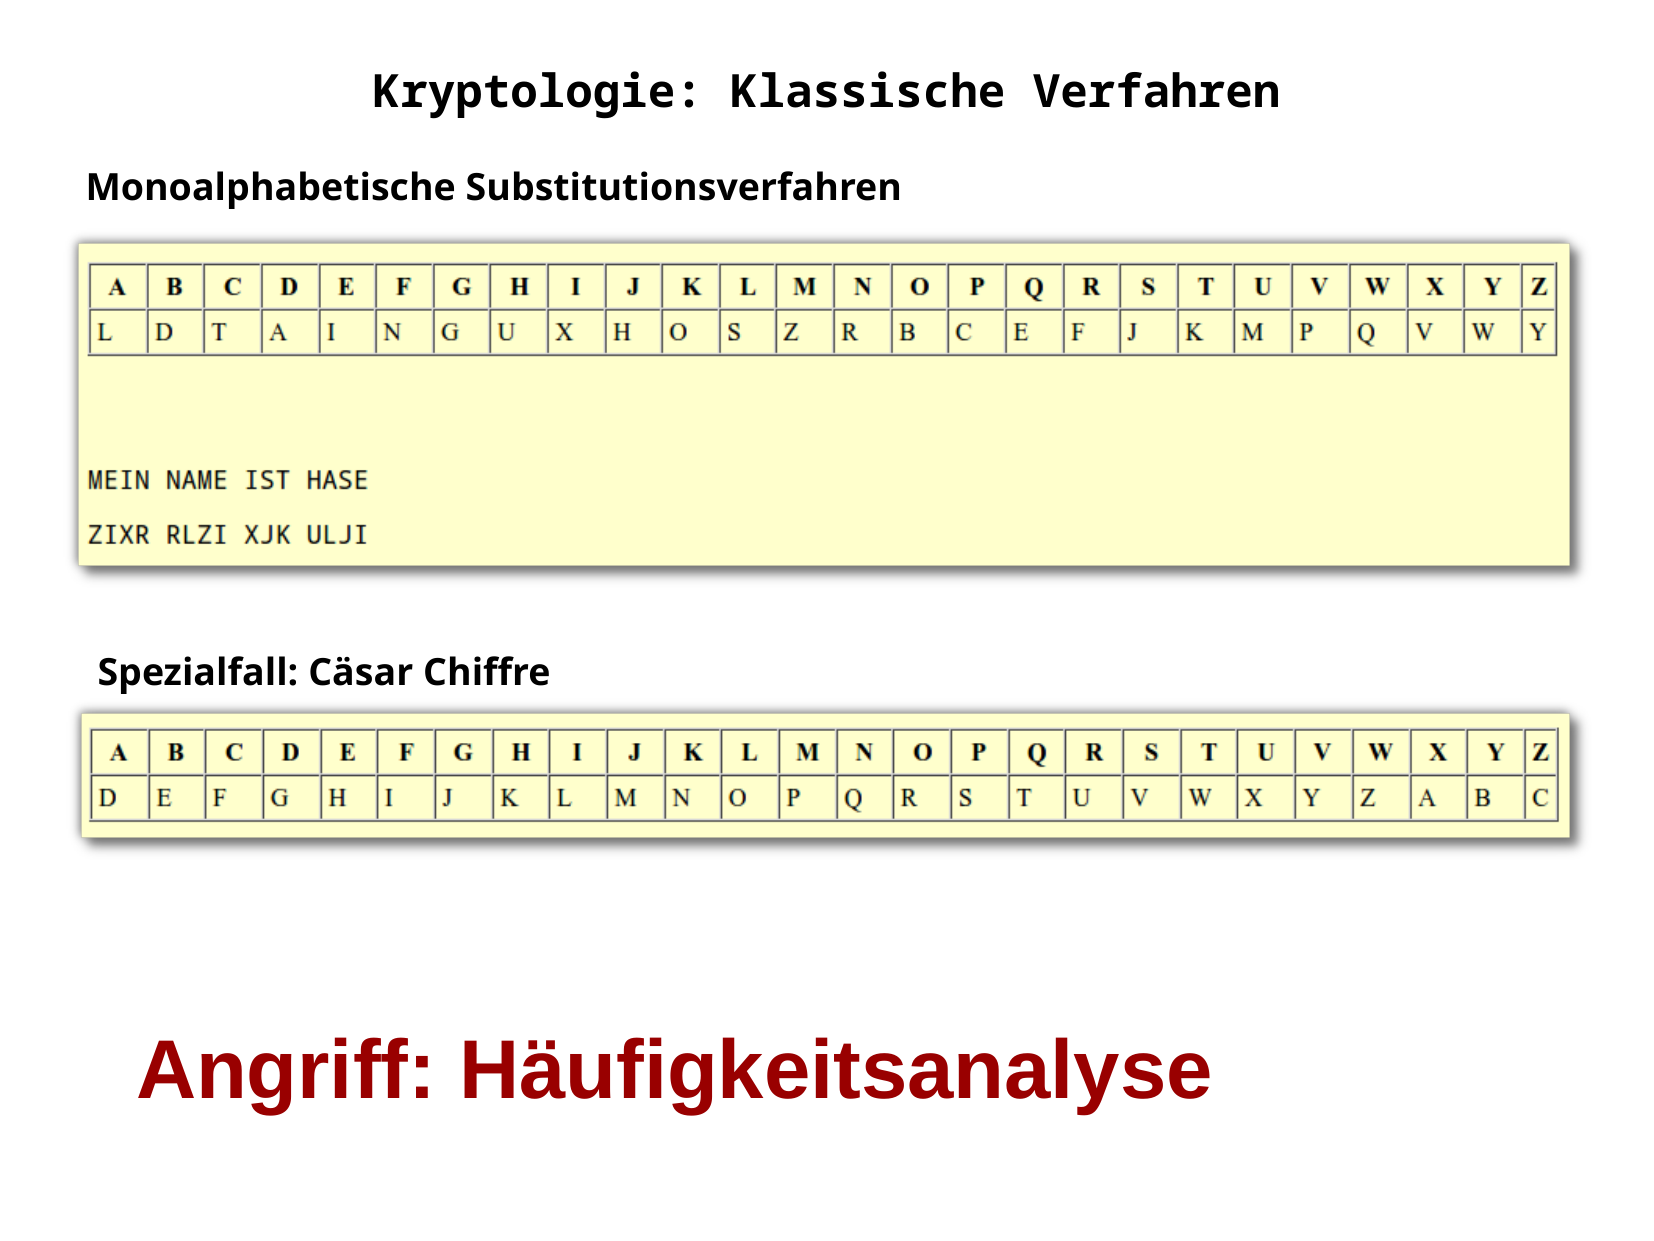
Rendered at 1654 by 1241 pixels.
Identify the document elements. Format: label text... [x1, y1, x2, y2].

text_box Angriff: Häufigkeitsanalyse [121, 1015, 1229, 1124]
picture [63, 228, 1595, 591]
text_box Monoalphabetische Substitutionsverfahren [70, 153, 1193, 214]
picture [66, 698, 1595, 863]
text_box Spezialfall: Cäsar Chiffre [82, 637, 1205, 698]
title Kryptologie: Klassische Verfahren [82, 49, 1571, 130]
